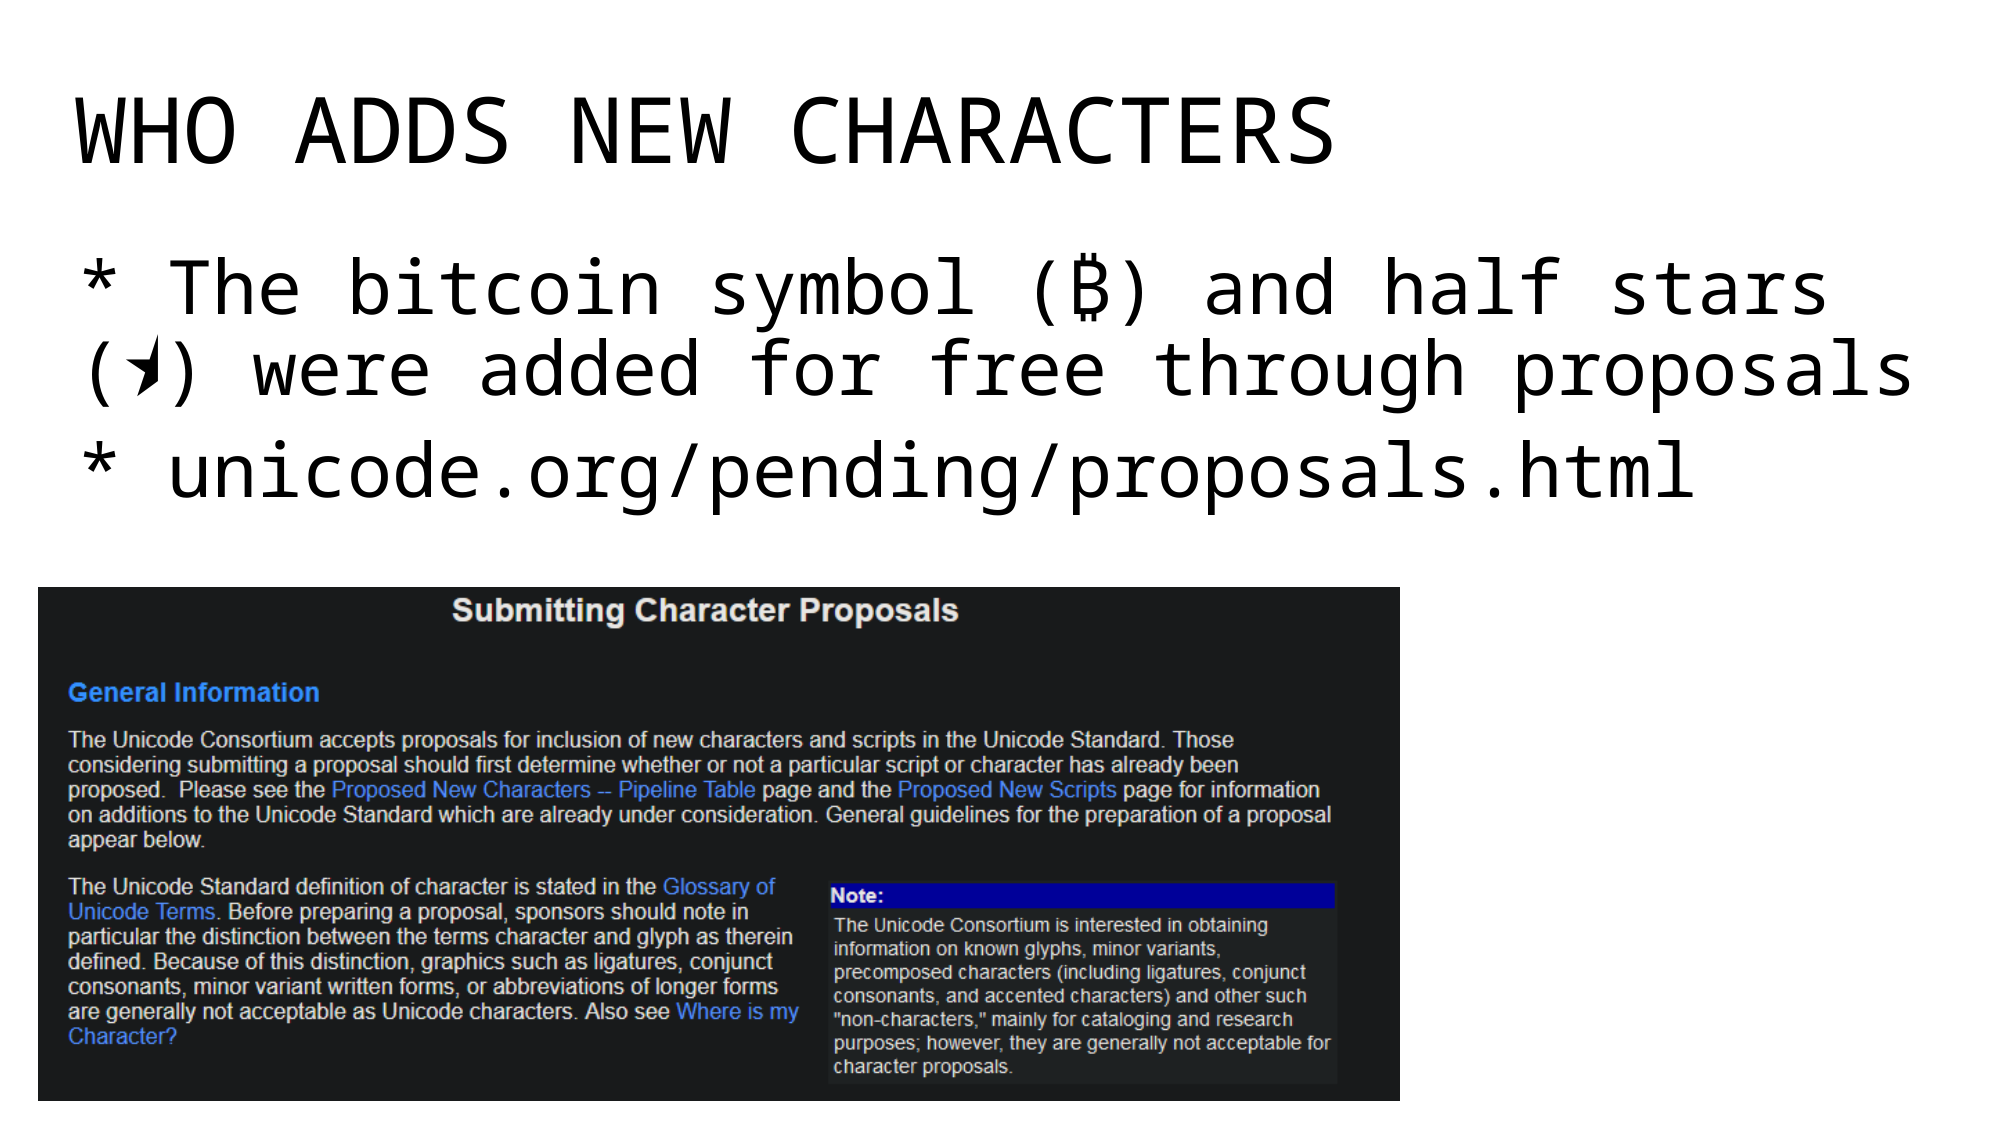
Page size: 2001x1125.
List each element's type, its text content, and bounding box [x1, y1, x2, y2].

picture [38, 587, 1400, 1101]
text_box * The bitcoin symbol (₿) and half stars (⯨) were added for free through proposals * unicode.org/pending/proposals.html [62, 242, 1941, 1069]
title WHO ADDS NEW CHARACTERS [59, 24, 1645, 243]
